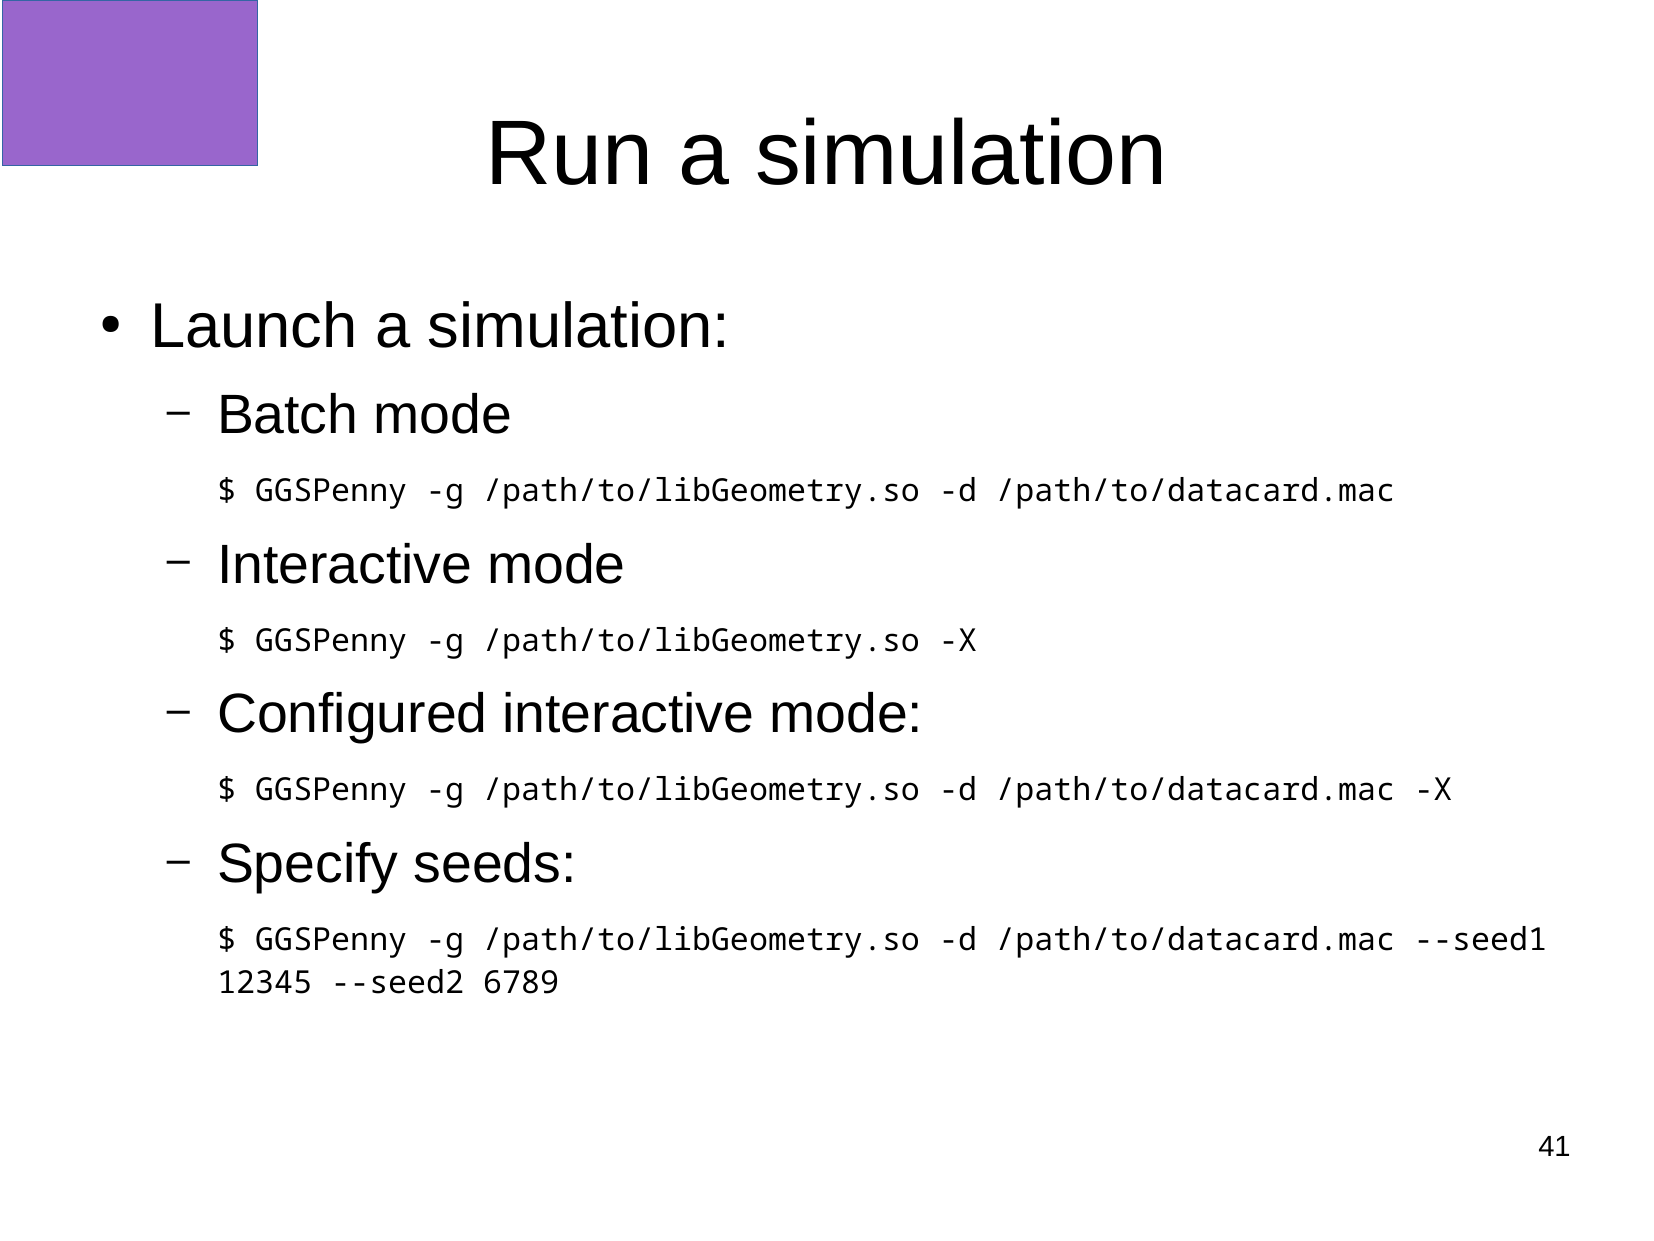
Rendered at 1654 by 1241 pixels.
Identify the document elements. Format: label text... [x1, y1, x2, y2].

list Launch a simulation: Batch mode $ GGSPenny -g /path/to/libGeometry.so -d /path/to/datacard.mac Interactive mode $ GGSPenny -g /path/to/libGeometry.so -X Configured interactive mode: $ GGSPenny -g /path/to/libGeometry.so -d /path/to/datacard.mac -X Specify seeds: $ GGSPenny -g /path/to/libGeometry.so -d /path/to/datacard.mac --seed1 12345 --seed2 6789 [82, 290, 1571, 1010]
title Run a simulation [82, 49, 1571, 257]
text_box [2, 0, 258, 166]
